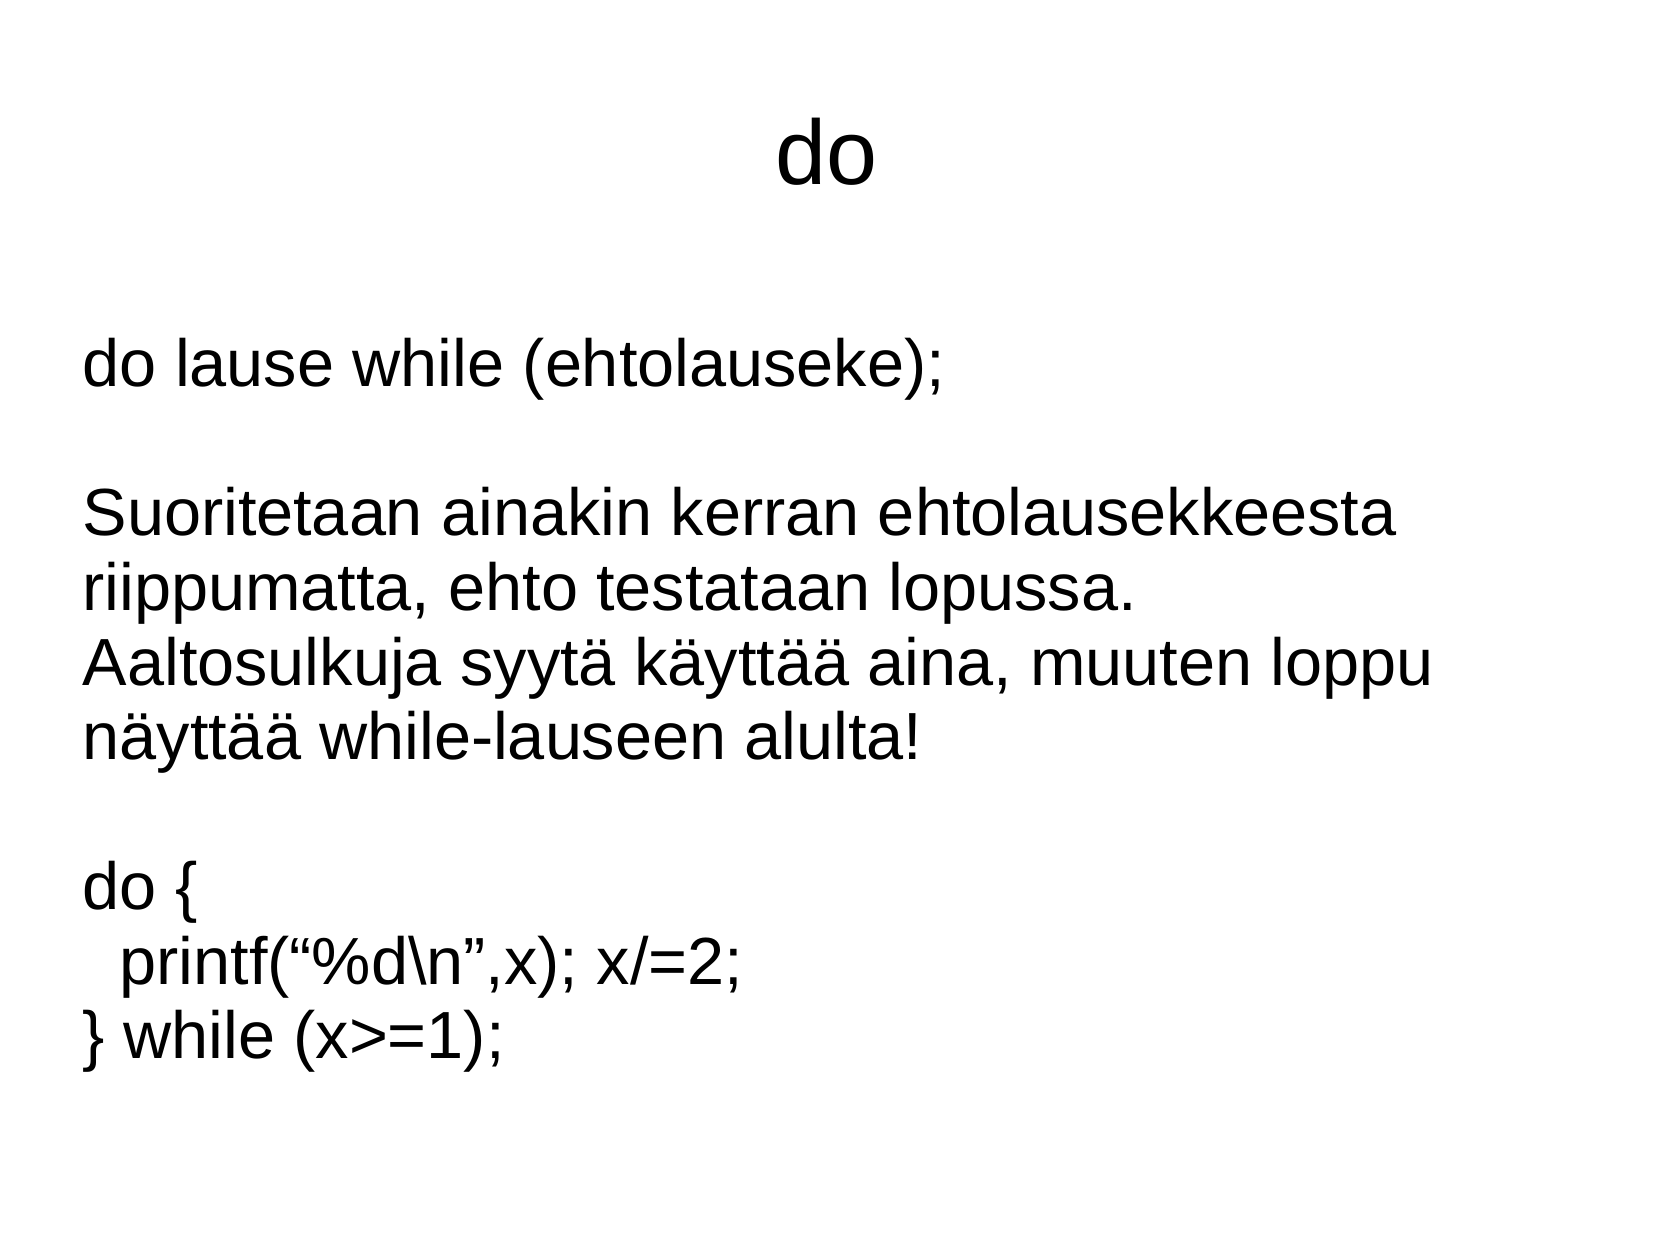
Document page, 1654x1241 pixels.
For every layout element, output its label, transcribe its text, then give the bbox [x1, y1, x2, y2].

title do [82, 56, 1571, 250]
subtitle do lause while (ehtolauseke); Suoritetaan ainakin kerran ehtolausekkeesta riippumatta, ehto testataan lopussa. Aaltosulkuja syytä käyttää aina, muuten loppu näyttää while-lauseen alulta! do { printf(“%d\n”,x); x/=2; } while (x>=1); [82, 297, 1571, 1102]
